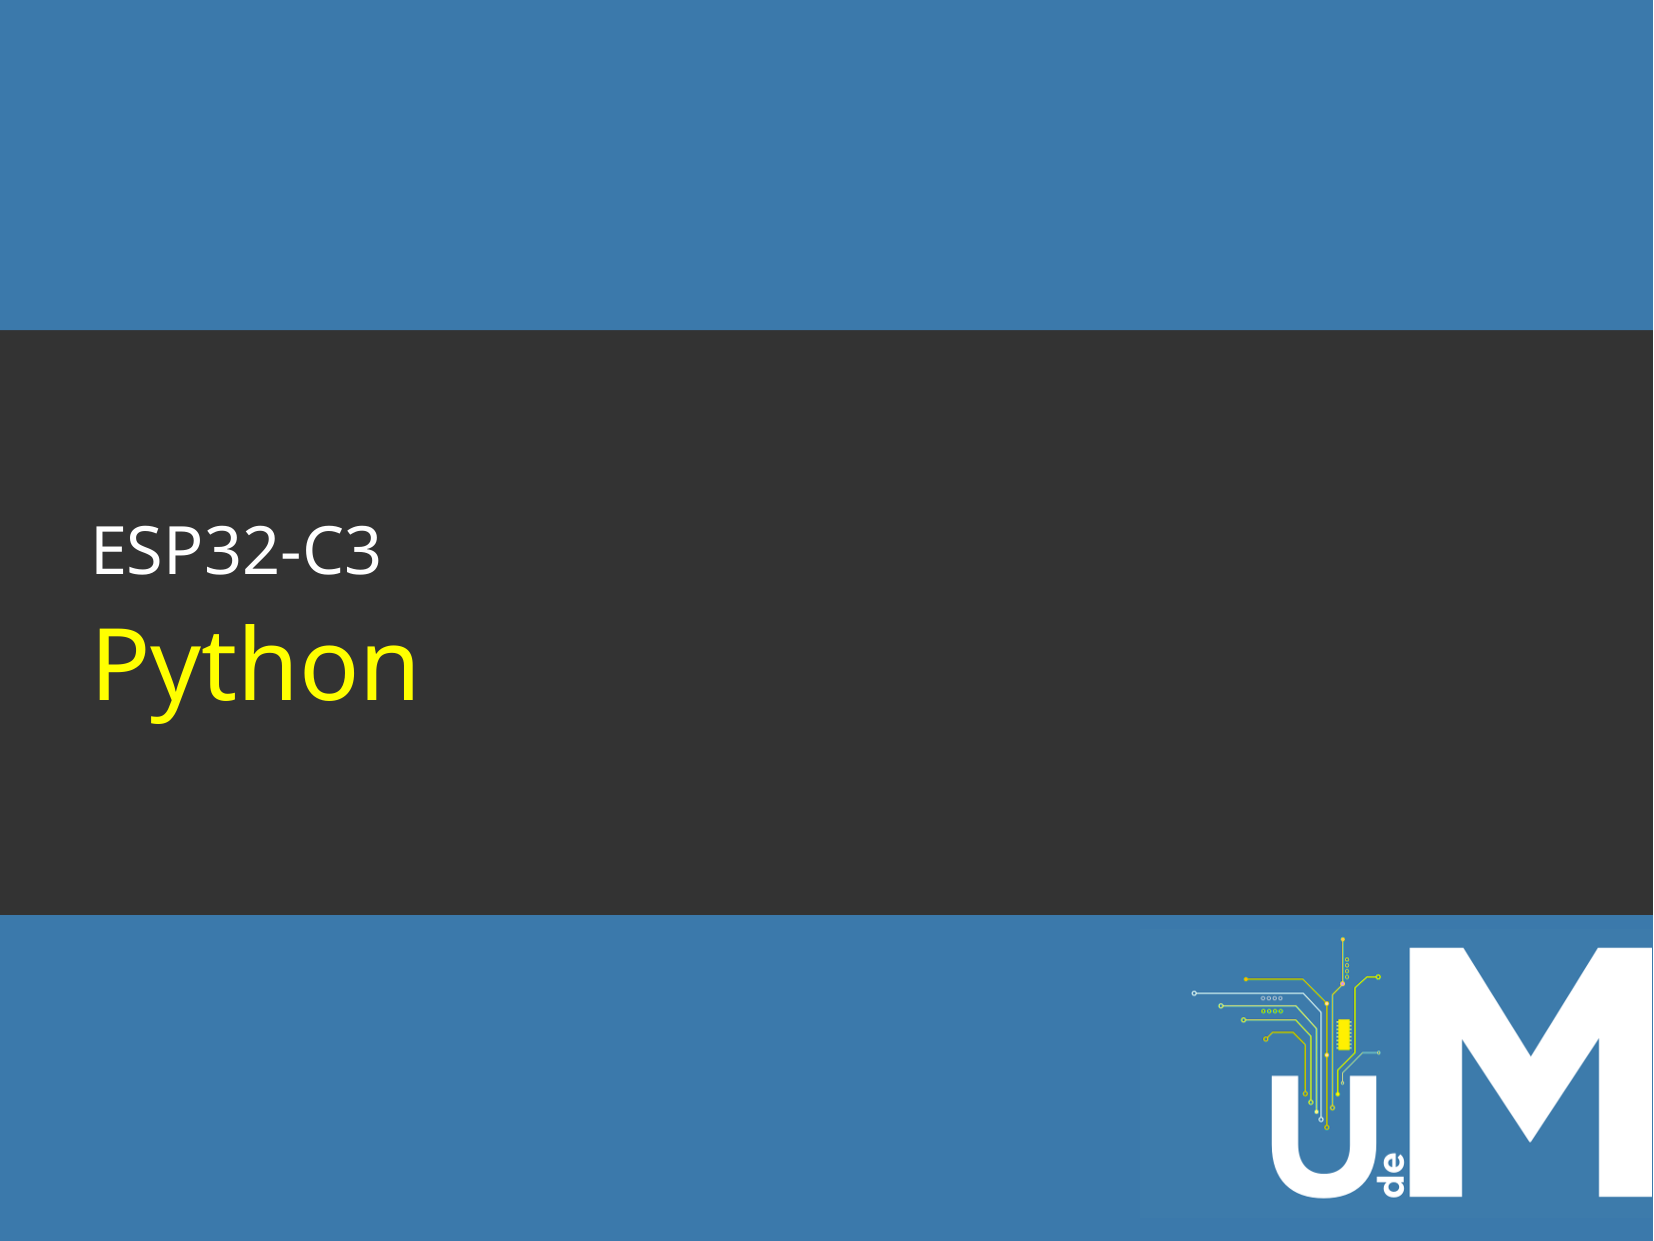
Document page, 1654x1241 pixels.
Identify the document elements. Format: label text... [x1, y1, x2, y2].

picture [1140, 929, 1652, 1218]
title ESP32-C3 Python [90, 498, 1578, 735]
